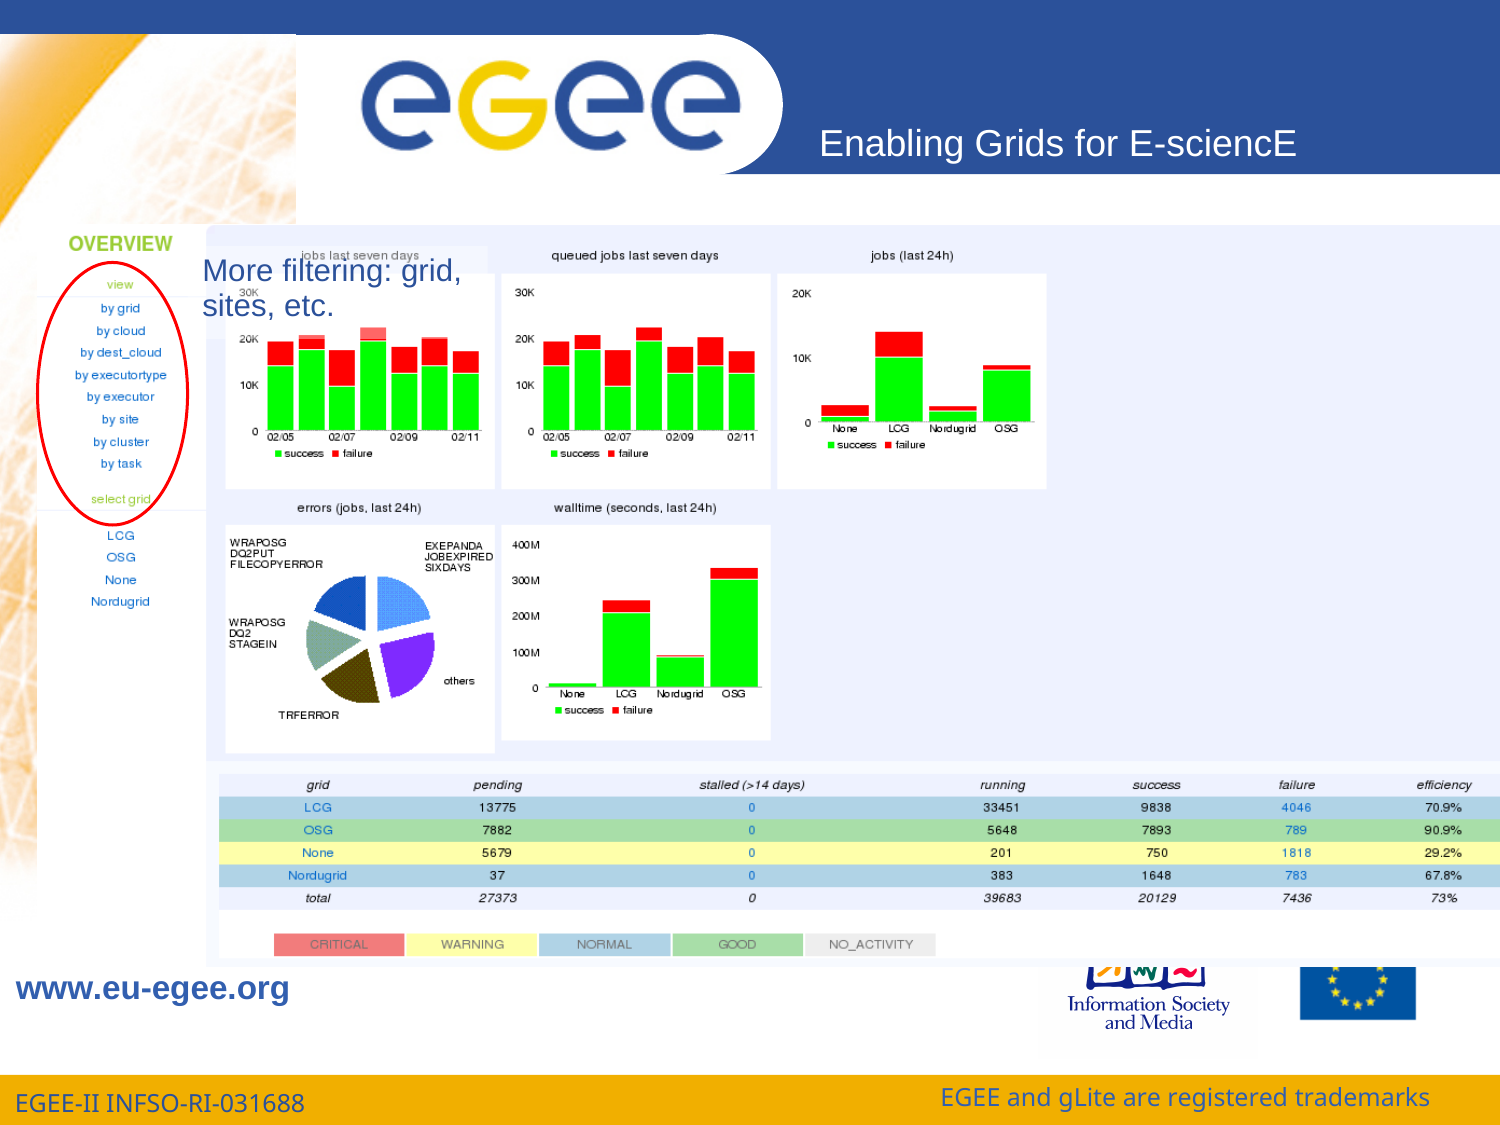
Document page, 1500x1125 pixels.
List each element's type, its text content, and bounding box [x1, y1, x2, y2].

picture [355, 56, 748, 154]
text_box More filtering: grid, sites, etc. [187, 246, 488, 339]
picture [0, 34, 1500, 1059]
